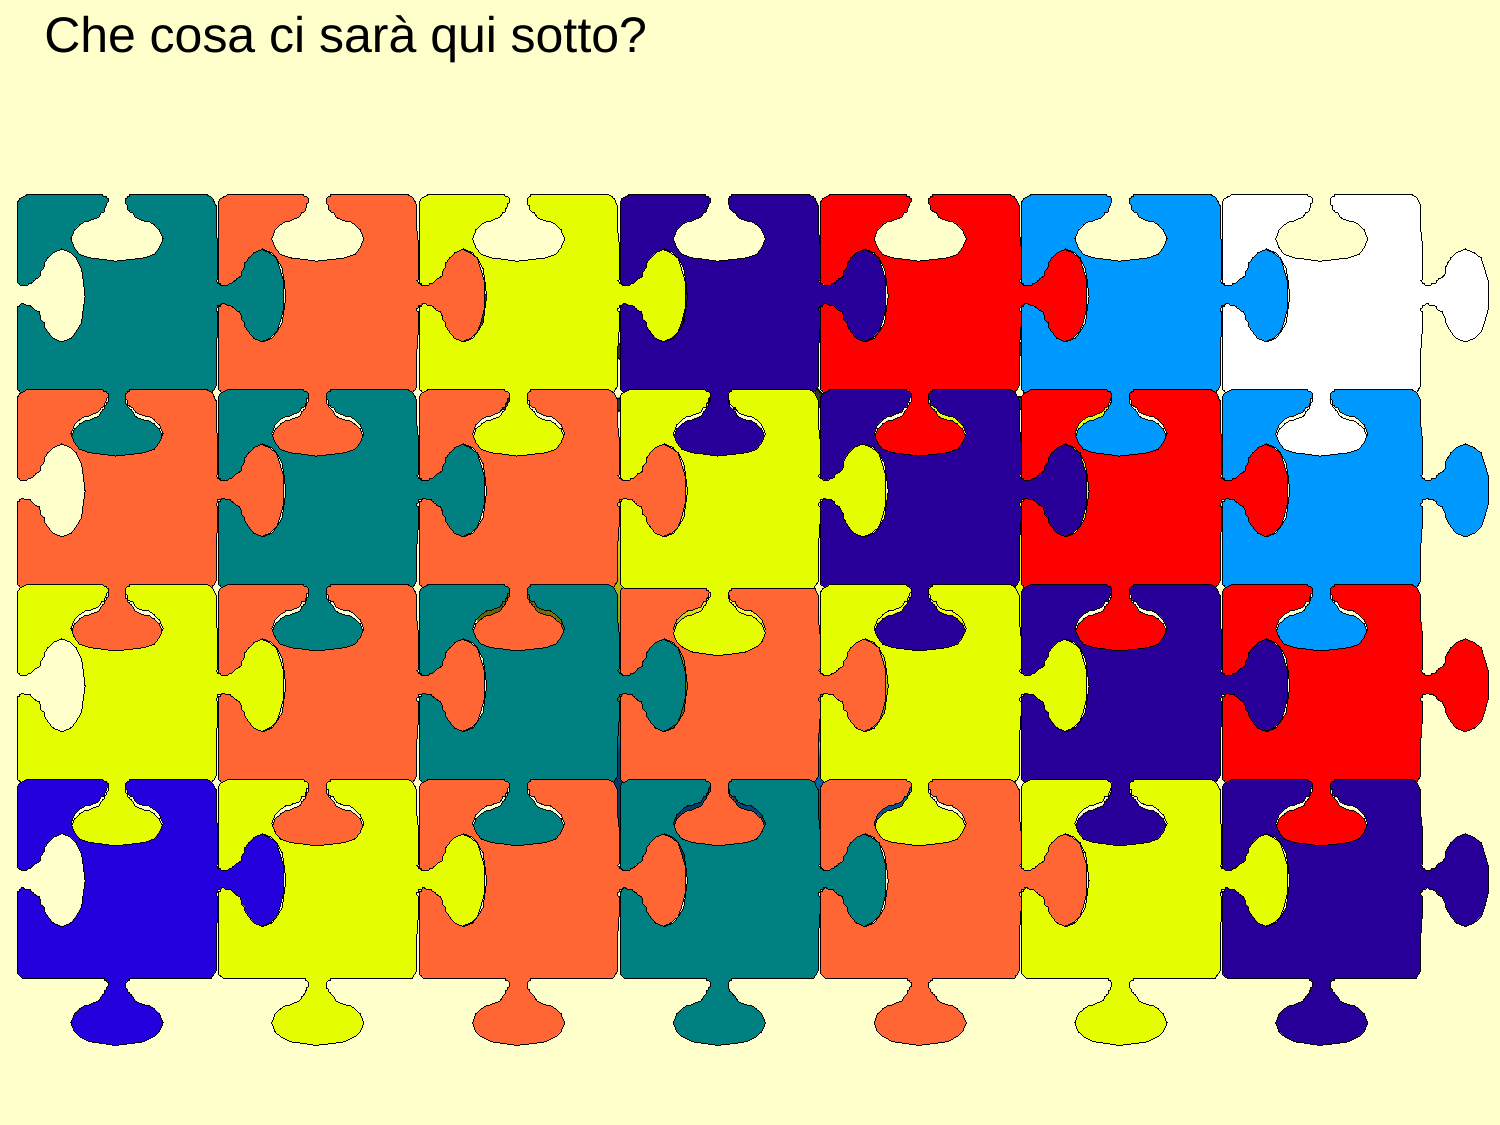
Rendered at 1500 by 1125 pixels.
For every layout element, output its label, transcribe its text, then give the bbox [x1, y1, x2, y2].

text_box Che cosa ci sarà qui sotto? [29, 0, 1500, 72]
text_box [17, 194, 1489, 1046]
